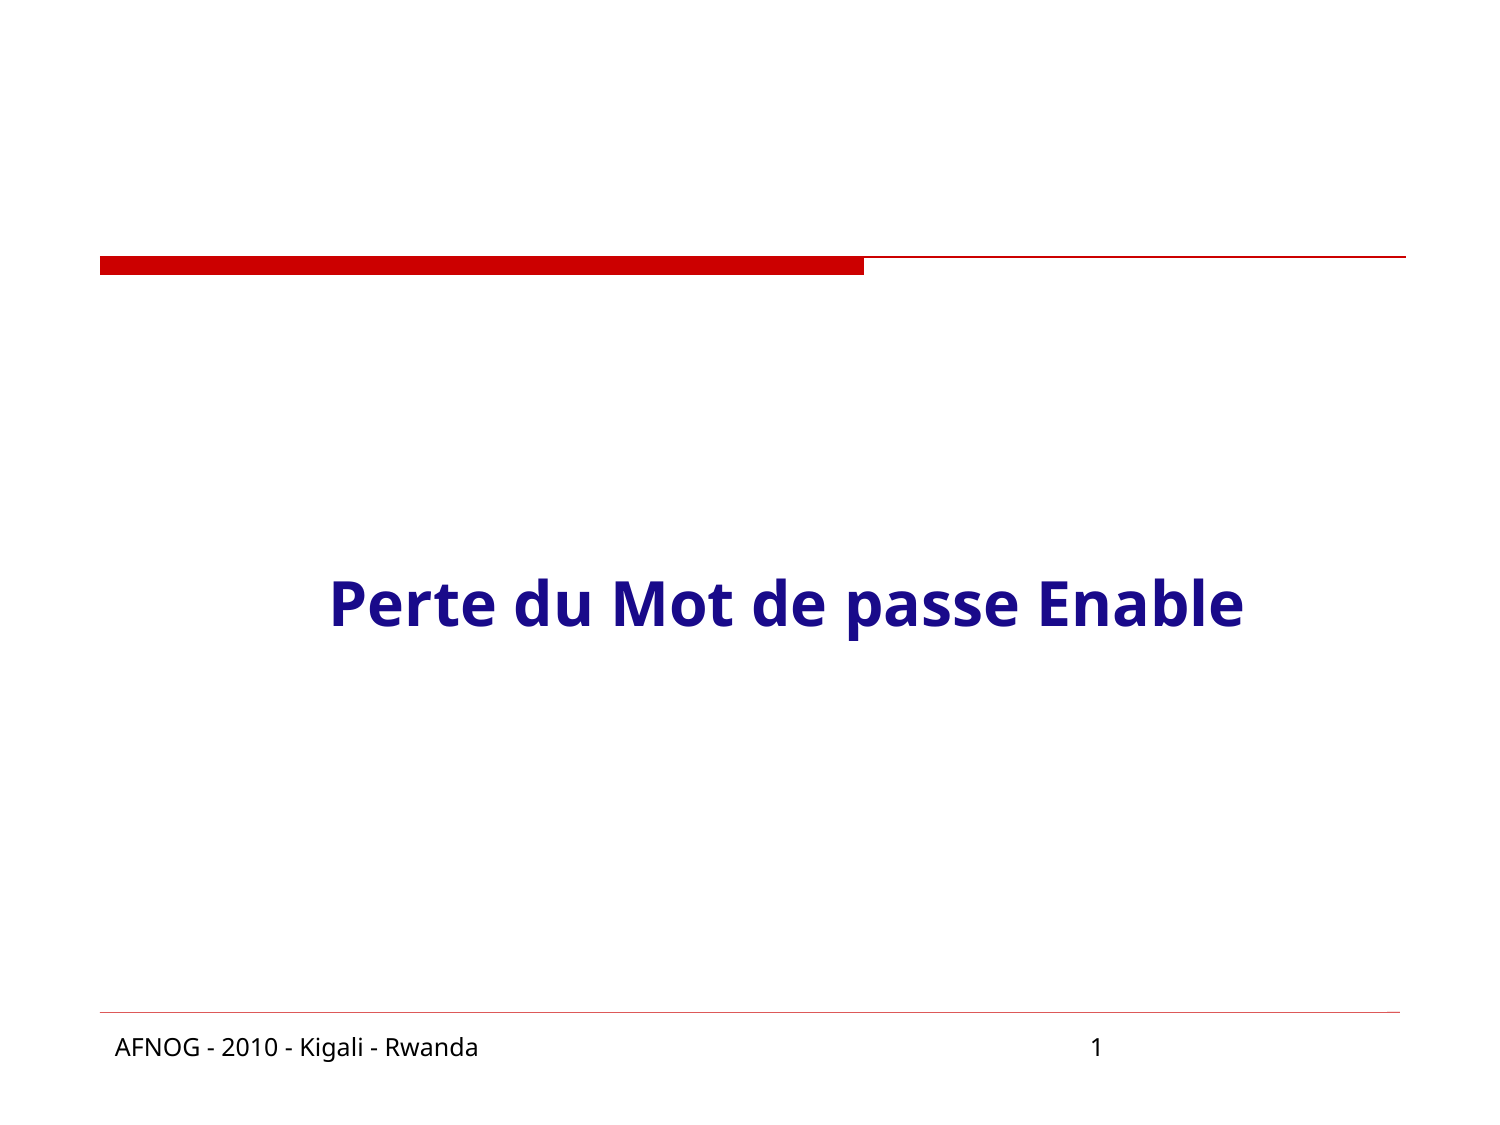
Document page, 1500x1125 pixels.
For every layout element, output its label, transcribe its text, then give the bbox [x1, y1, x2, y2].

list Perte du Mot de passe Enable [92, 287, 1406, 988]
text_box <numéro> [1074, 1024, 1400, 1103]
text_box AFNOG - 2010 - Kigali - Rwanda [99, 1024, 704, 1103]
